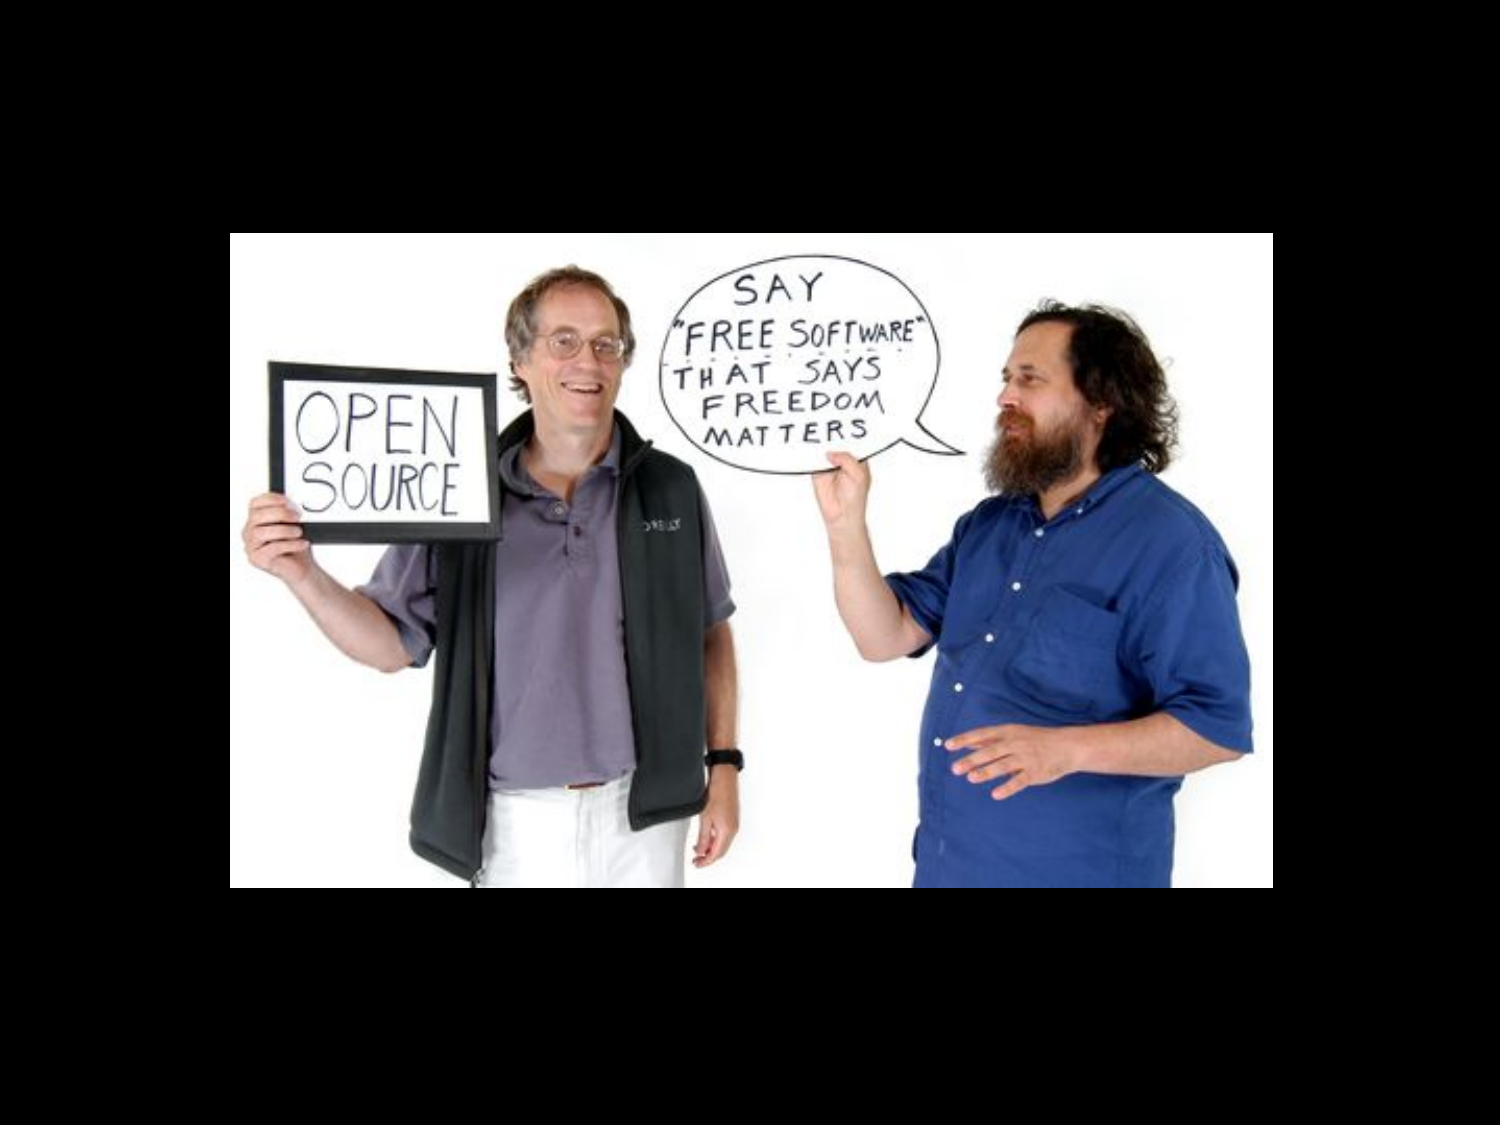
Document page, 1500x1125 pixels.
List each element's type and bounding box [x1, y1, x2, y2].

picture [230, 233, 1273, 888]
